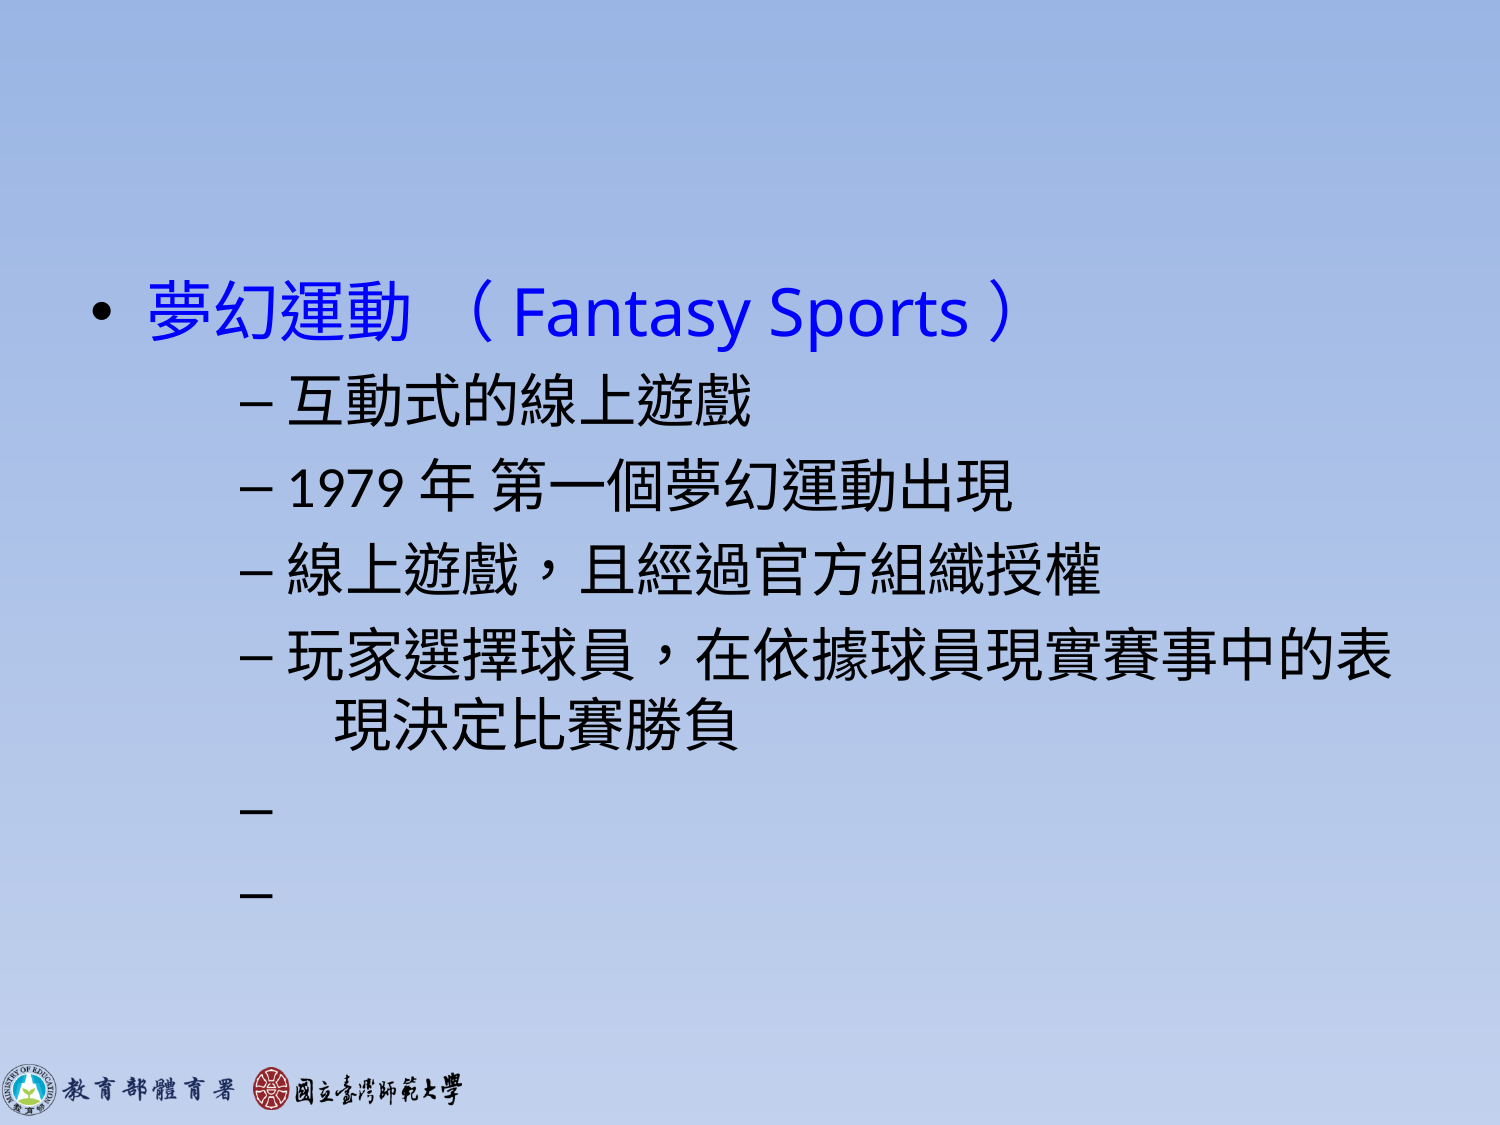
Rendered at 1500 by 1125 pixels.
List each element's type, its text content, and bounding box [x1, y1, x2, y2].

list 夢幻運動 （Fantasy Sports） 互動式的線上遊戲 1979年 第一個夢幻運動出現 線上遊戲，且經過官方組織授權 玩家選擇球員，在依據球員現實賽事中的表現決定比賽勝負 [75, 262, 1426, 1005]
